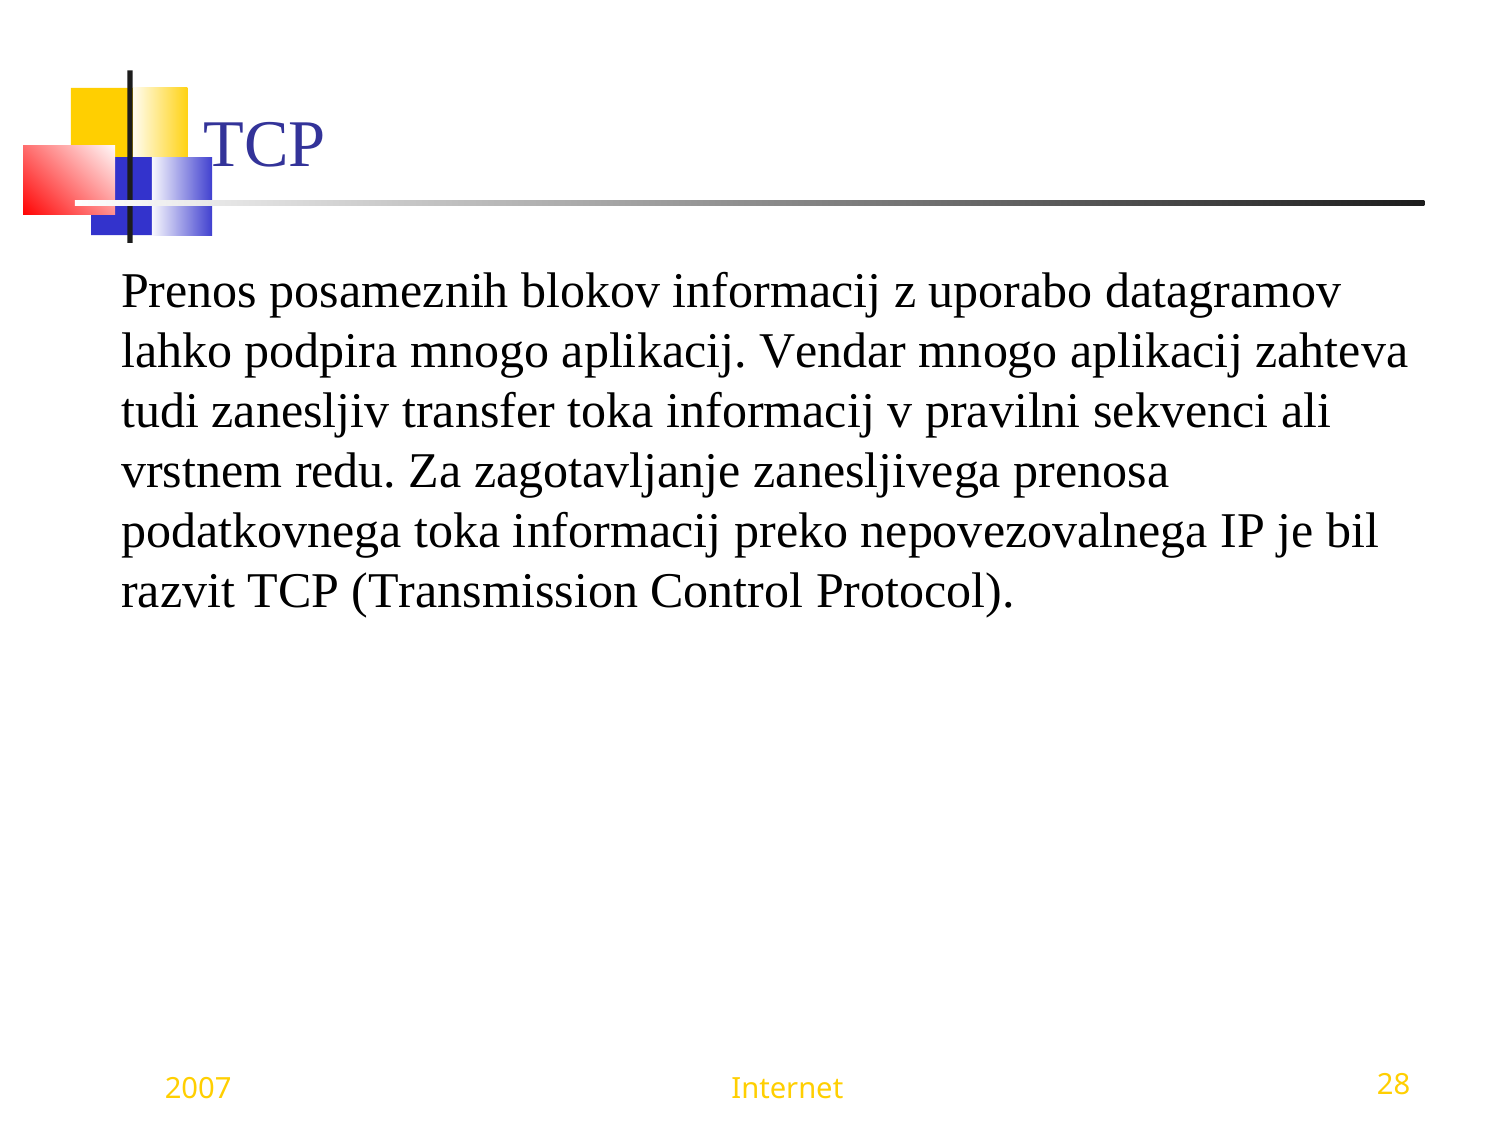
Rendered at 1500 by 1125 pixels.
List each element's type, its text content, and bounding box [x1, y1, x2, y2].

title TCP [188, 92, 1468, 188]
text_box Internet [549, 1037, 1026, 1113]
text_box 2007 [150, 1037, 463, 1113]
list Prenos posameznih blokov informacij z uporabo datagramov lahko podpira mnogo aplikacij. Vendar mnogo aplikacij zahteva tudi zanesljiv transfer toka informacij v pravilni sekvenci ali vrstnem redu. Za zagotavljanje zanesljivega prenosa podatkovnega toka informacij preko nepovezovalnega IP je bil razvit TCP (Transmission Control Protocol). [50, 249, 1469, 1007]
text_box <number> [1112, 1037, 1426, 1113]
